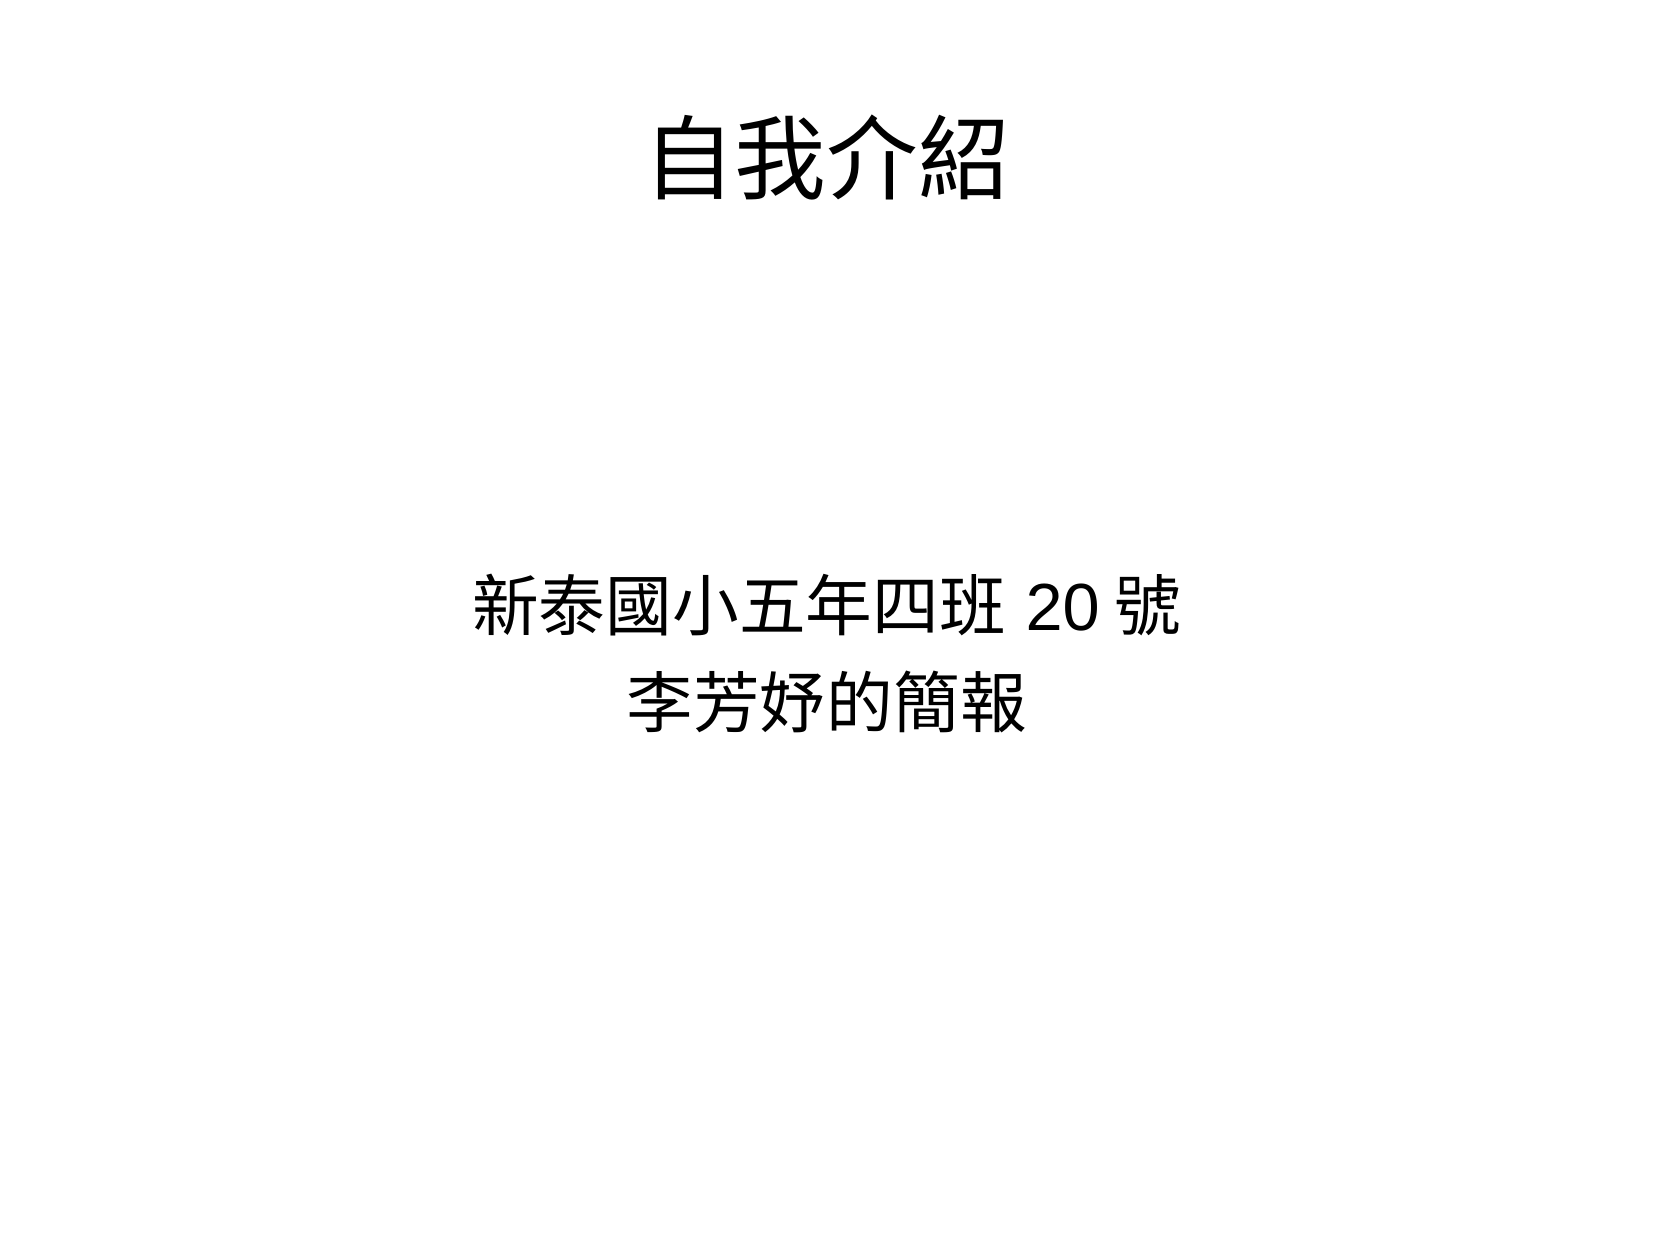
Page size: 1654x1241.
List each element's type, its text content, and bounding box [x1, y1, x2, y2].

title 自我介紹 [82, 49, 1571, 257]
subtitle 新泰國小五年四班20號 李芳妤的簡報 [82, 290, 1571, 1010]
